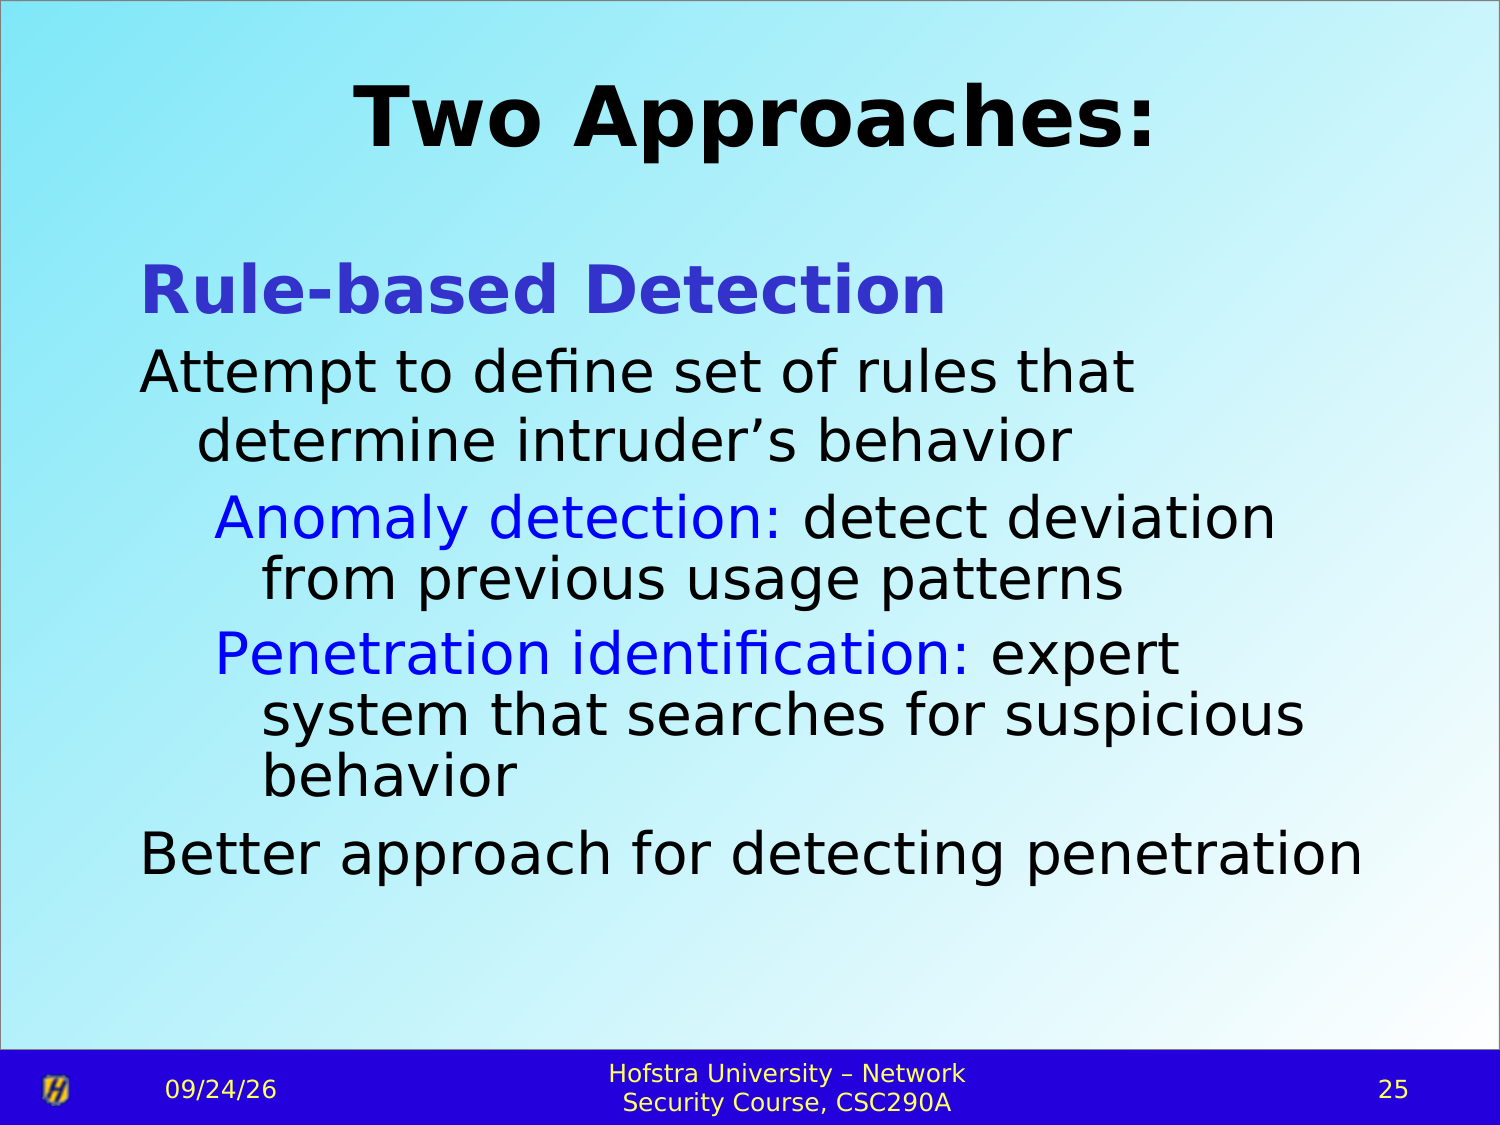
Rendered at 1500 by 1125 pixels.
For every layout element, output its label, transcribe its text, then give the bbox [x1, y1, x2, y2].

title Two Approaches: [87, 57, 1425, 174]
picture [37, 1072, 76, 1110]
list Rule-based Detection Attempt to define set of rules that determine intruder’s behavior Anomaly detection: detect deviation from previous usage patterns Penetration identification: expert system that searches for suspicious behavior Better approach for detecting penetration [124, 249, 1400, 988]
